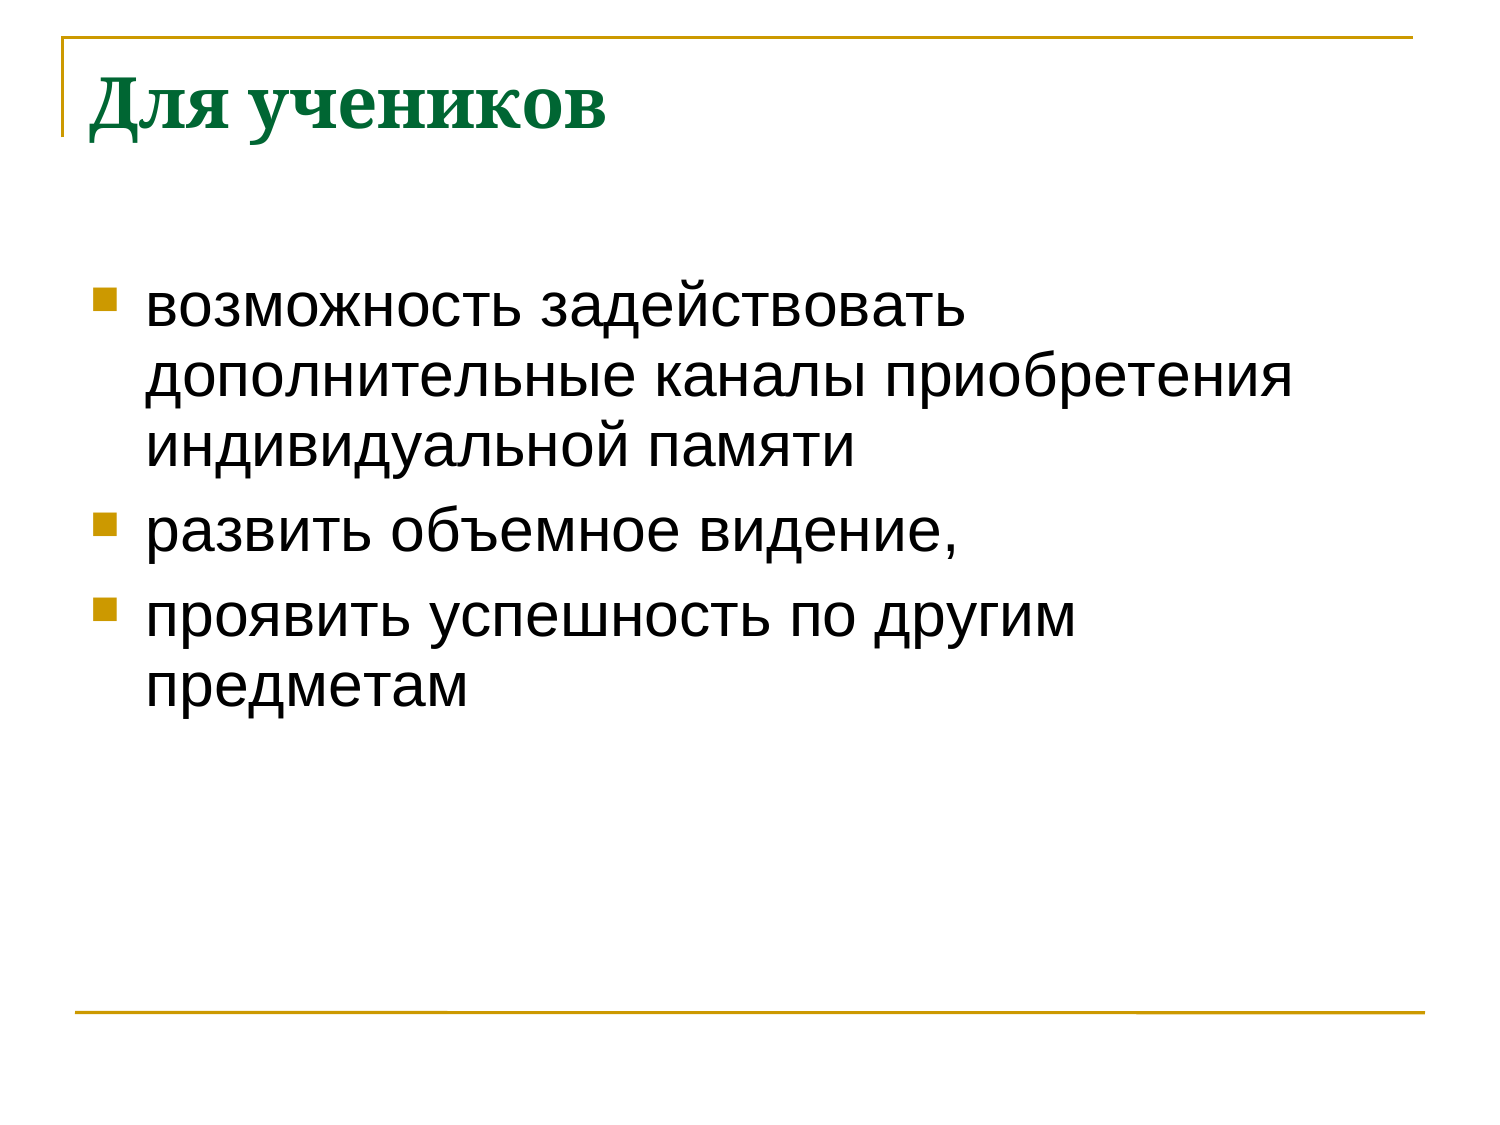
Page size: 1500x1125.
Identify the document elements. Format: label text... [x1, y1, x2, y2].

title Для учеников [75, 45, 1426, 233]
list возможность задействовать дополнительные каналы приобретения индивидуальной памяти развить объемное видение, проявить успешность по другим предметам [75, 262, 1426, 1006]
